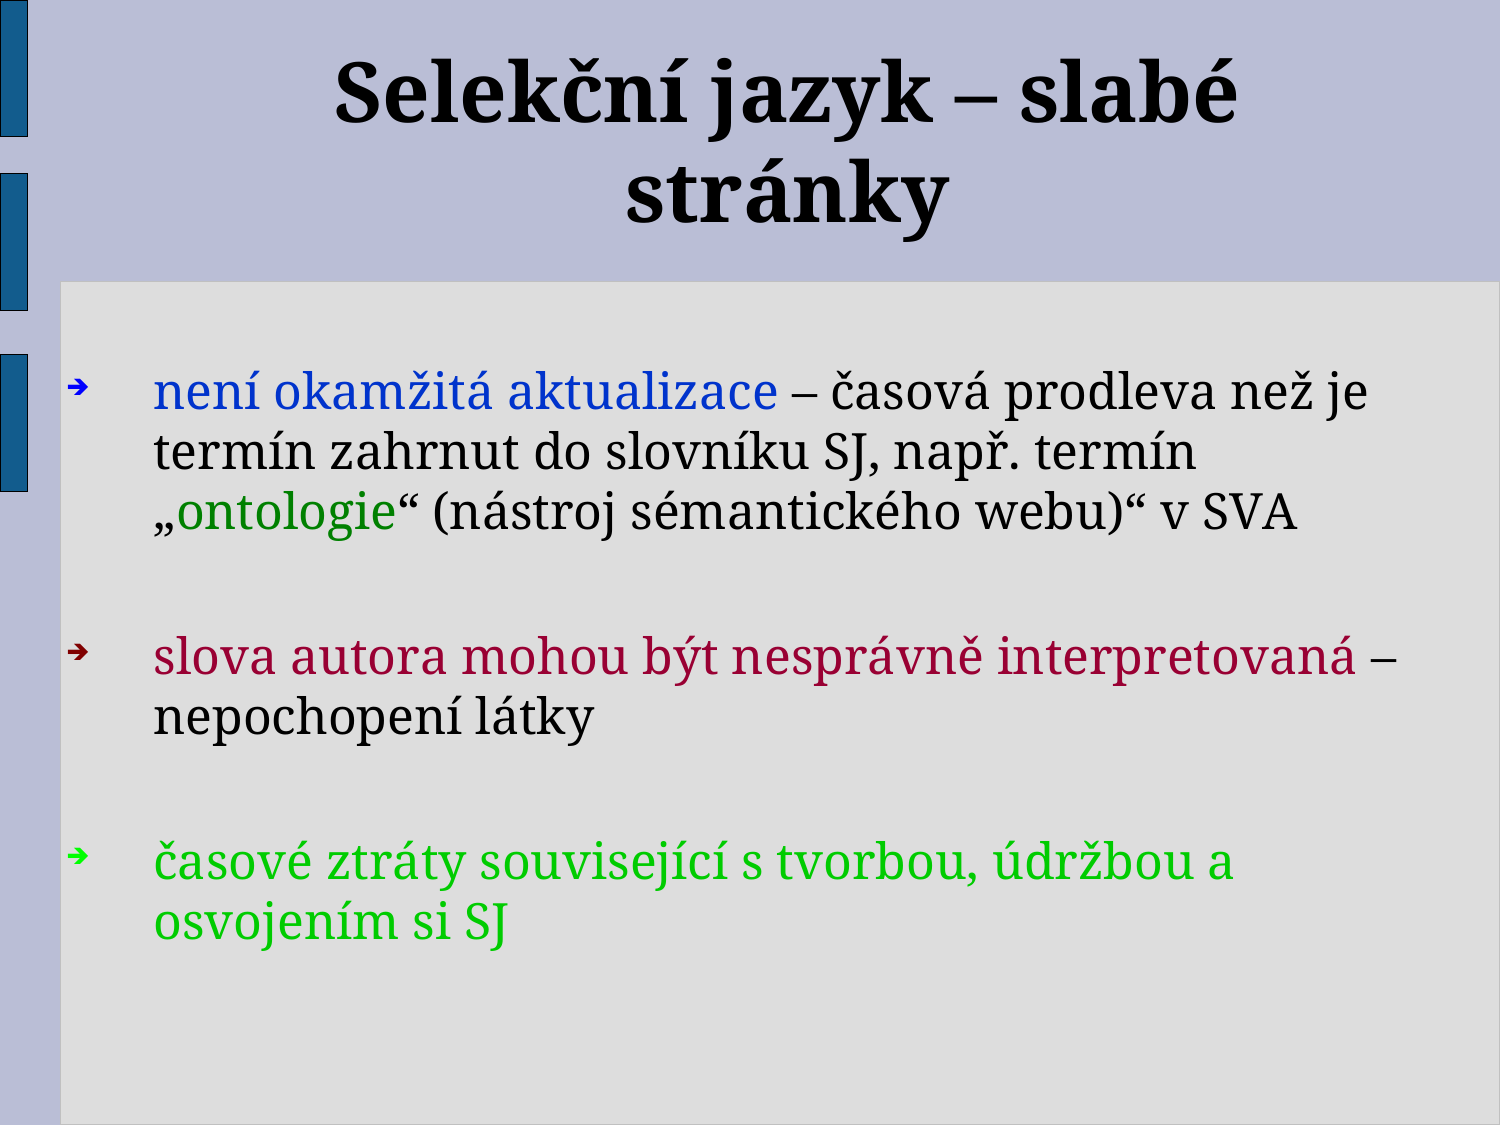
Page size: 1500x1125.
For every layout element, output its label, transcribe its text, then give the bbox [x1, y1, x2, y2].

title Selekční jazyk – slabé stránky [150, 31, 1426, 248]
list není okamžitá aktualizace – časová prodleva než je termín zahrnut do slovníku SJ, např. termín „ontologie“ (nástroj sémantického webu)“ v SVA slova autora mohou být nesprávně interpretovaná – nepochopení látky časové ztráty související s tvorbou, údržbou a osvojením si SJ [51, 207, 1418, 1103]
